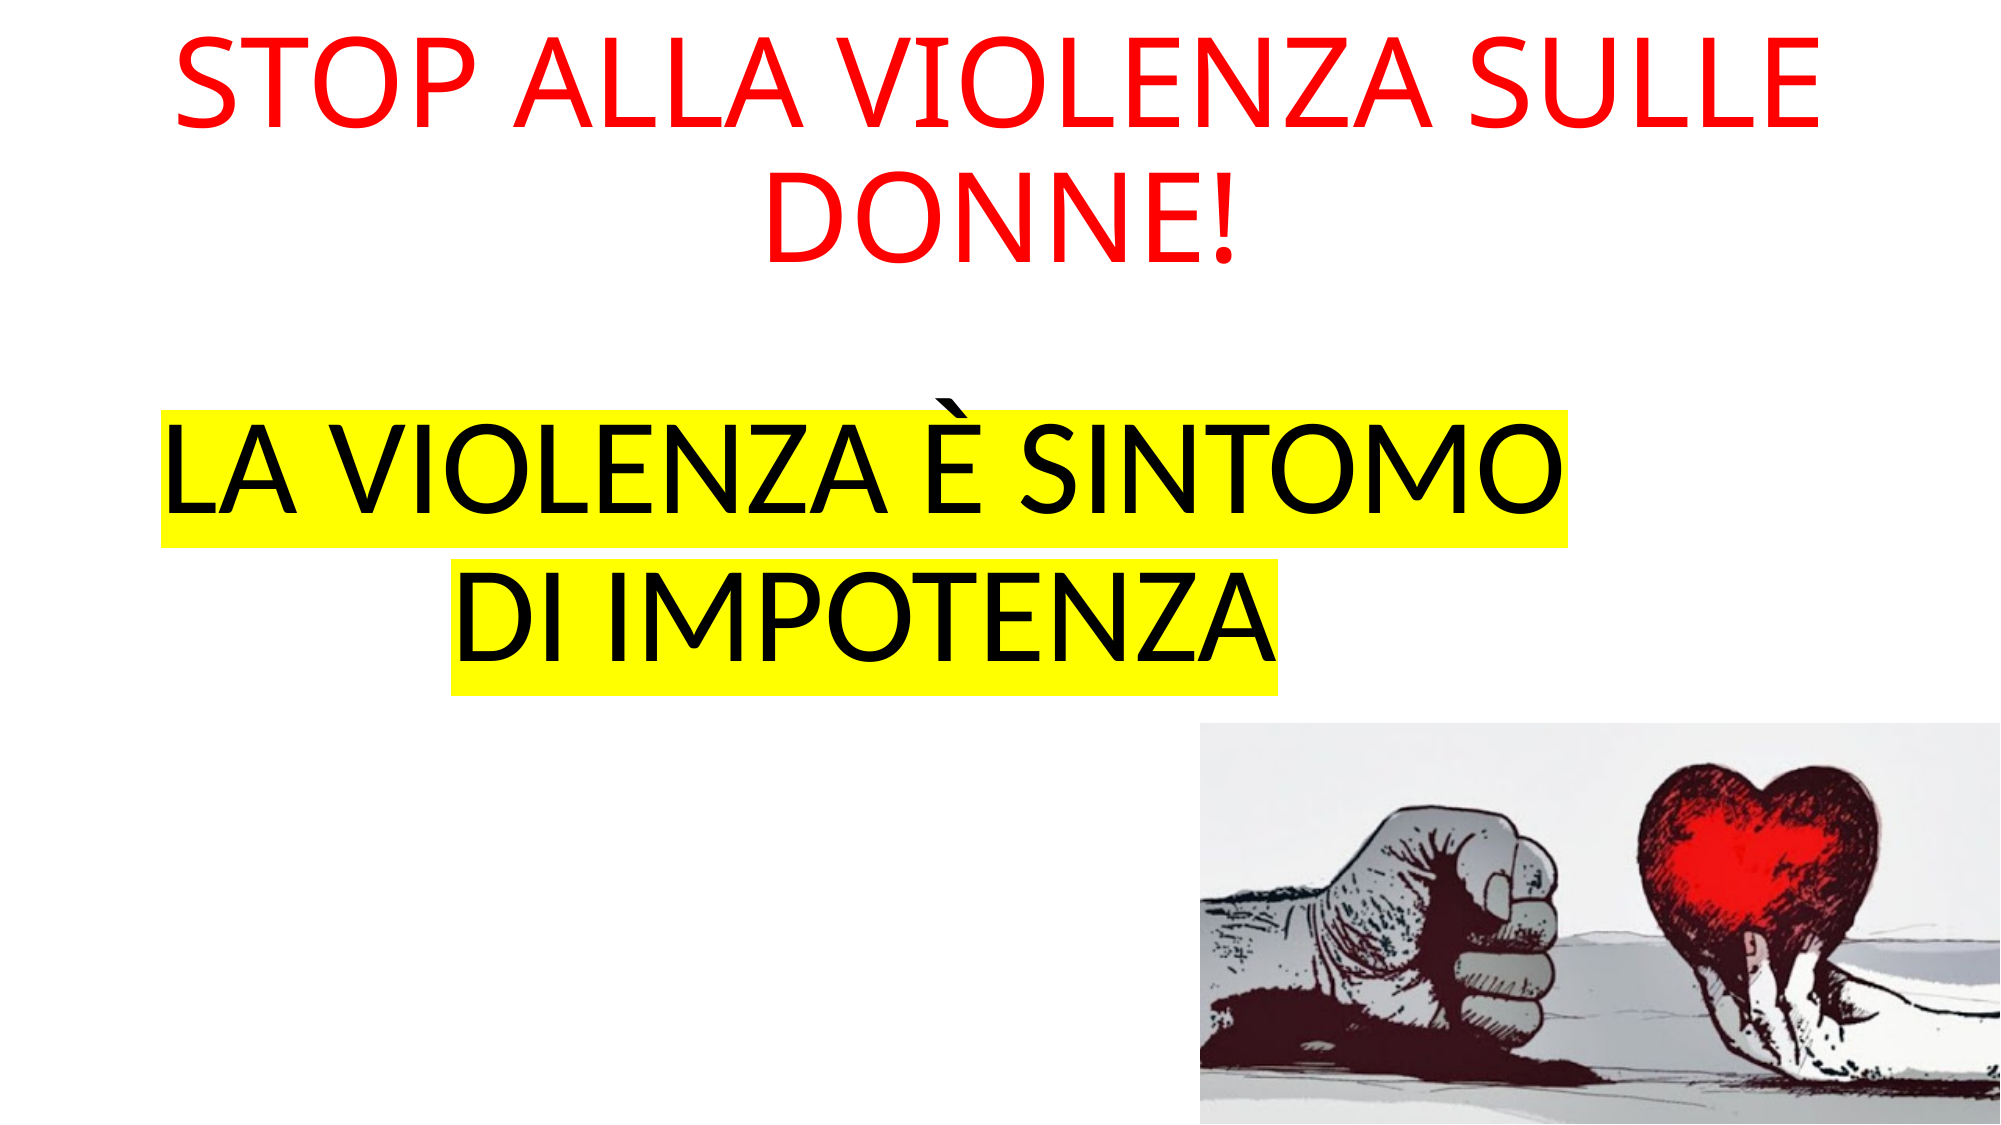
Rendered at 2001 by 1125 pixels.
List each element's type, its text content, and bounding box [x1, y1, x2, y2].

title STOP ALLA VIOLENZA SULLE DONNE! [95, 0, 1905, 297]
picture [1200, 723, 2000, 1124]
subtitle LA VIOLENZA È SINTOMO DI IMPOTENZA [114, 387, 1615, 659]
